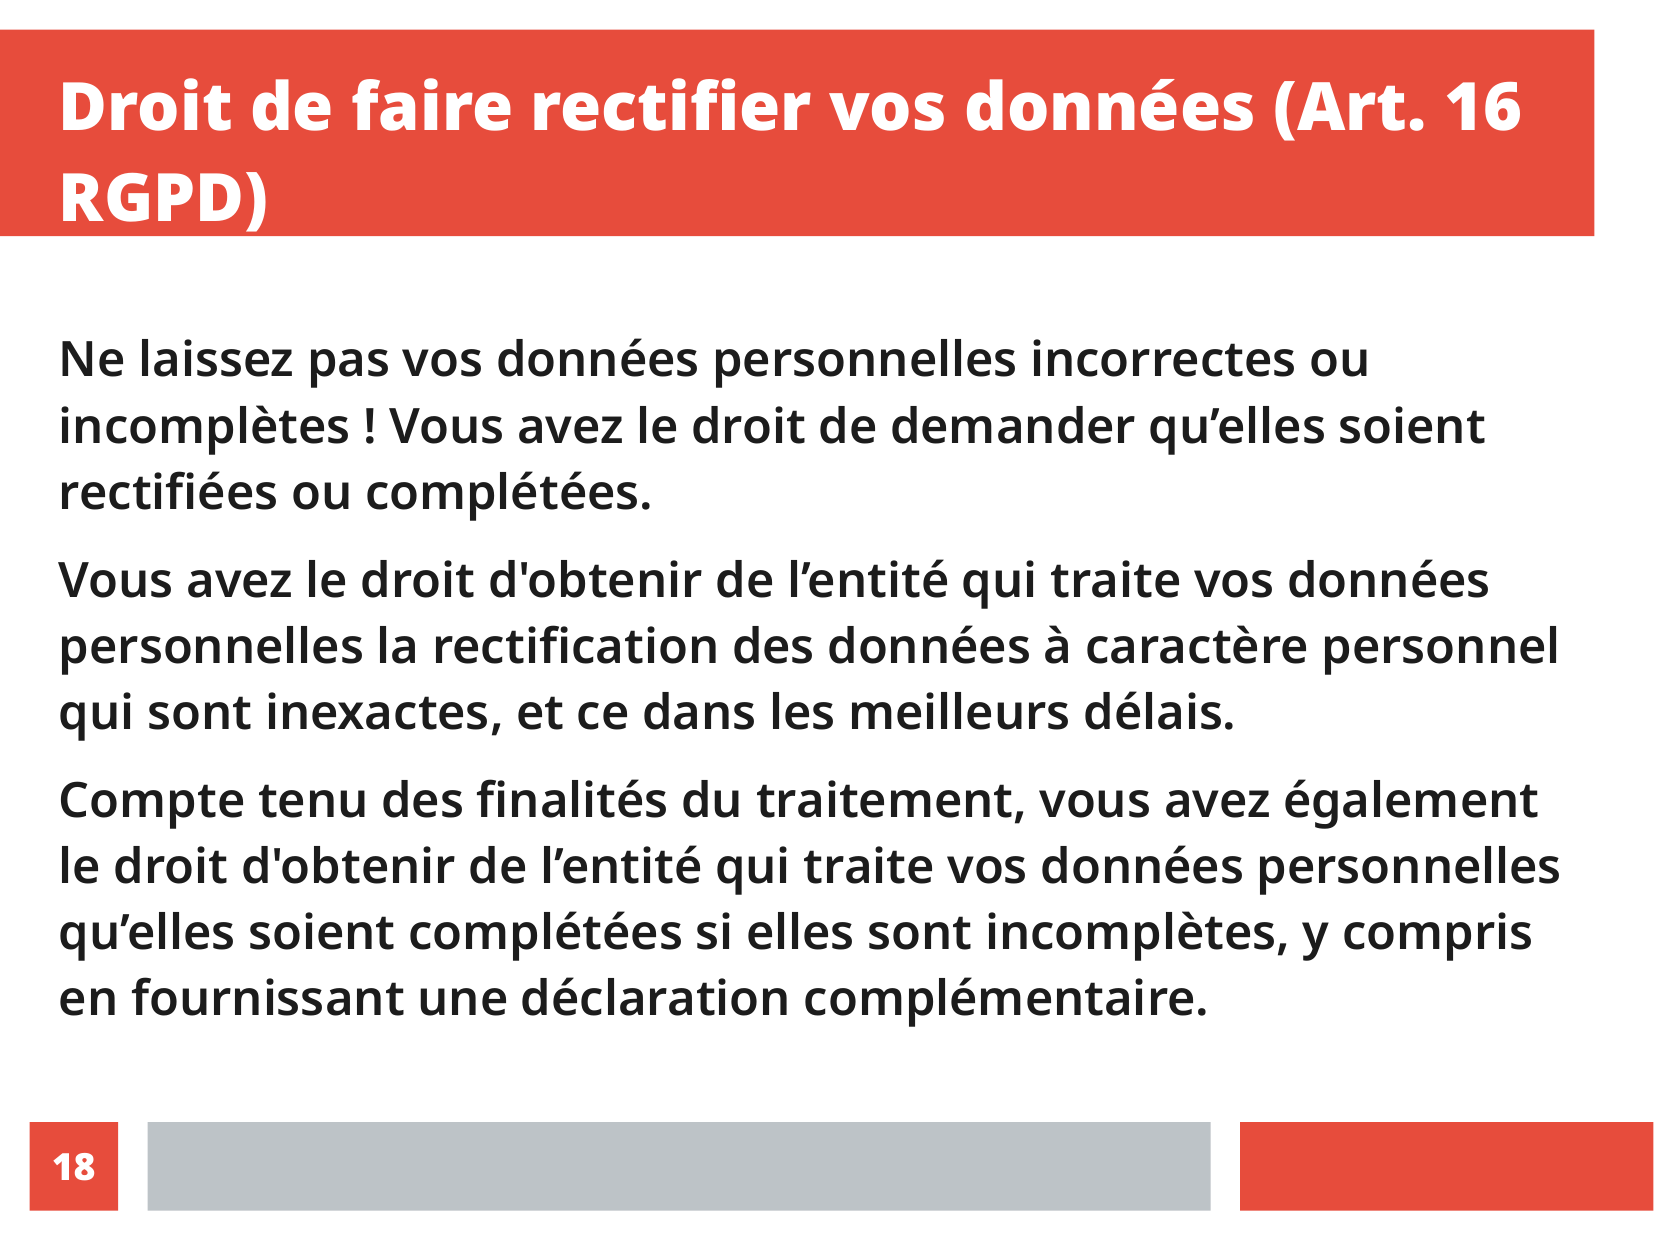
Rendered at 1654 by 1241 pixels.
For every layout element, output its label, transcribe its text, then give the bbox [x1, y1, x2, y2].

list Ne laissez pas vos données personnelles incorrectes ou incomplètes ! Vous avez le droit de demander qu’elles soient rectifiées ou complétées. Vous avez le droit d'obtenir de l’entité qui traite vos données personnelles la rectification des données à caractère personnel qui sont inexactes, et ce dans les meilleurs délais. Compte tenu des finalités du traitement, vous avez également le droit d'obtenir de l’entité qui traite vos données personnelles qu’elles soient complétées si elles sont incomplètes, y compris en fournissant une déclaration complémentaire. [59, 324, 1565, 1093]
title Droit de faire rectifier vos données (Art. 16 RGPD) [59, 59, 1595, 207]
